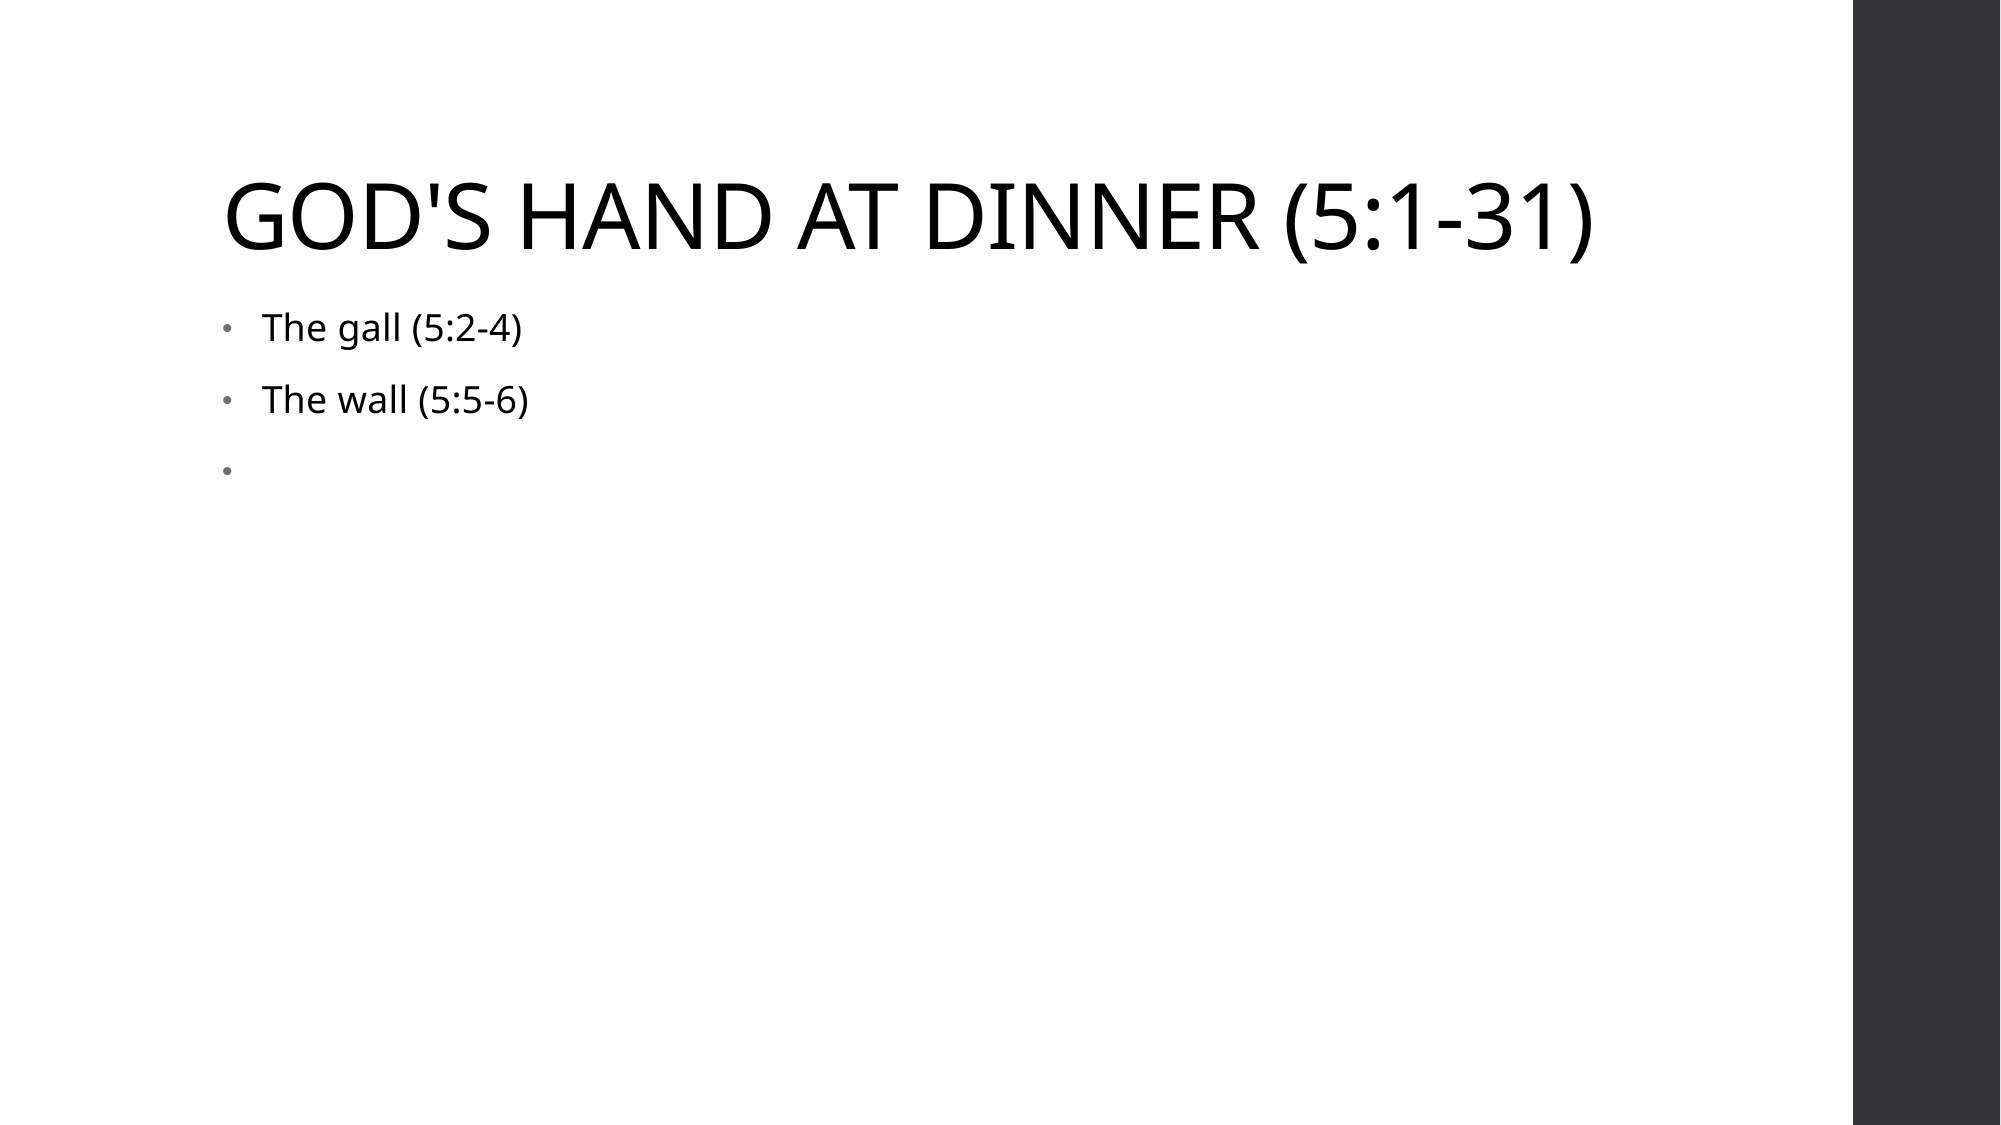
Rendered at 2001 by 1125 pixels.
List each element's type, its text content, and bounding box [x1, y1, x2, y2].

title GOD'S HAND AT DINNER (5:1-31) [206, 60, 1797, 278]
list The gall (5:2-4) The wall (5:5-6) [206, 299, 1617, 1014]
